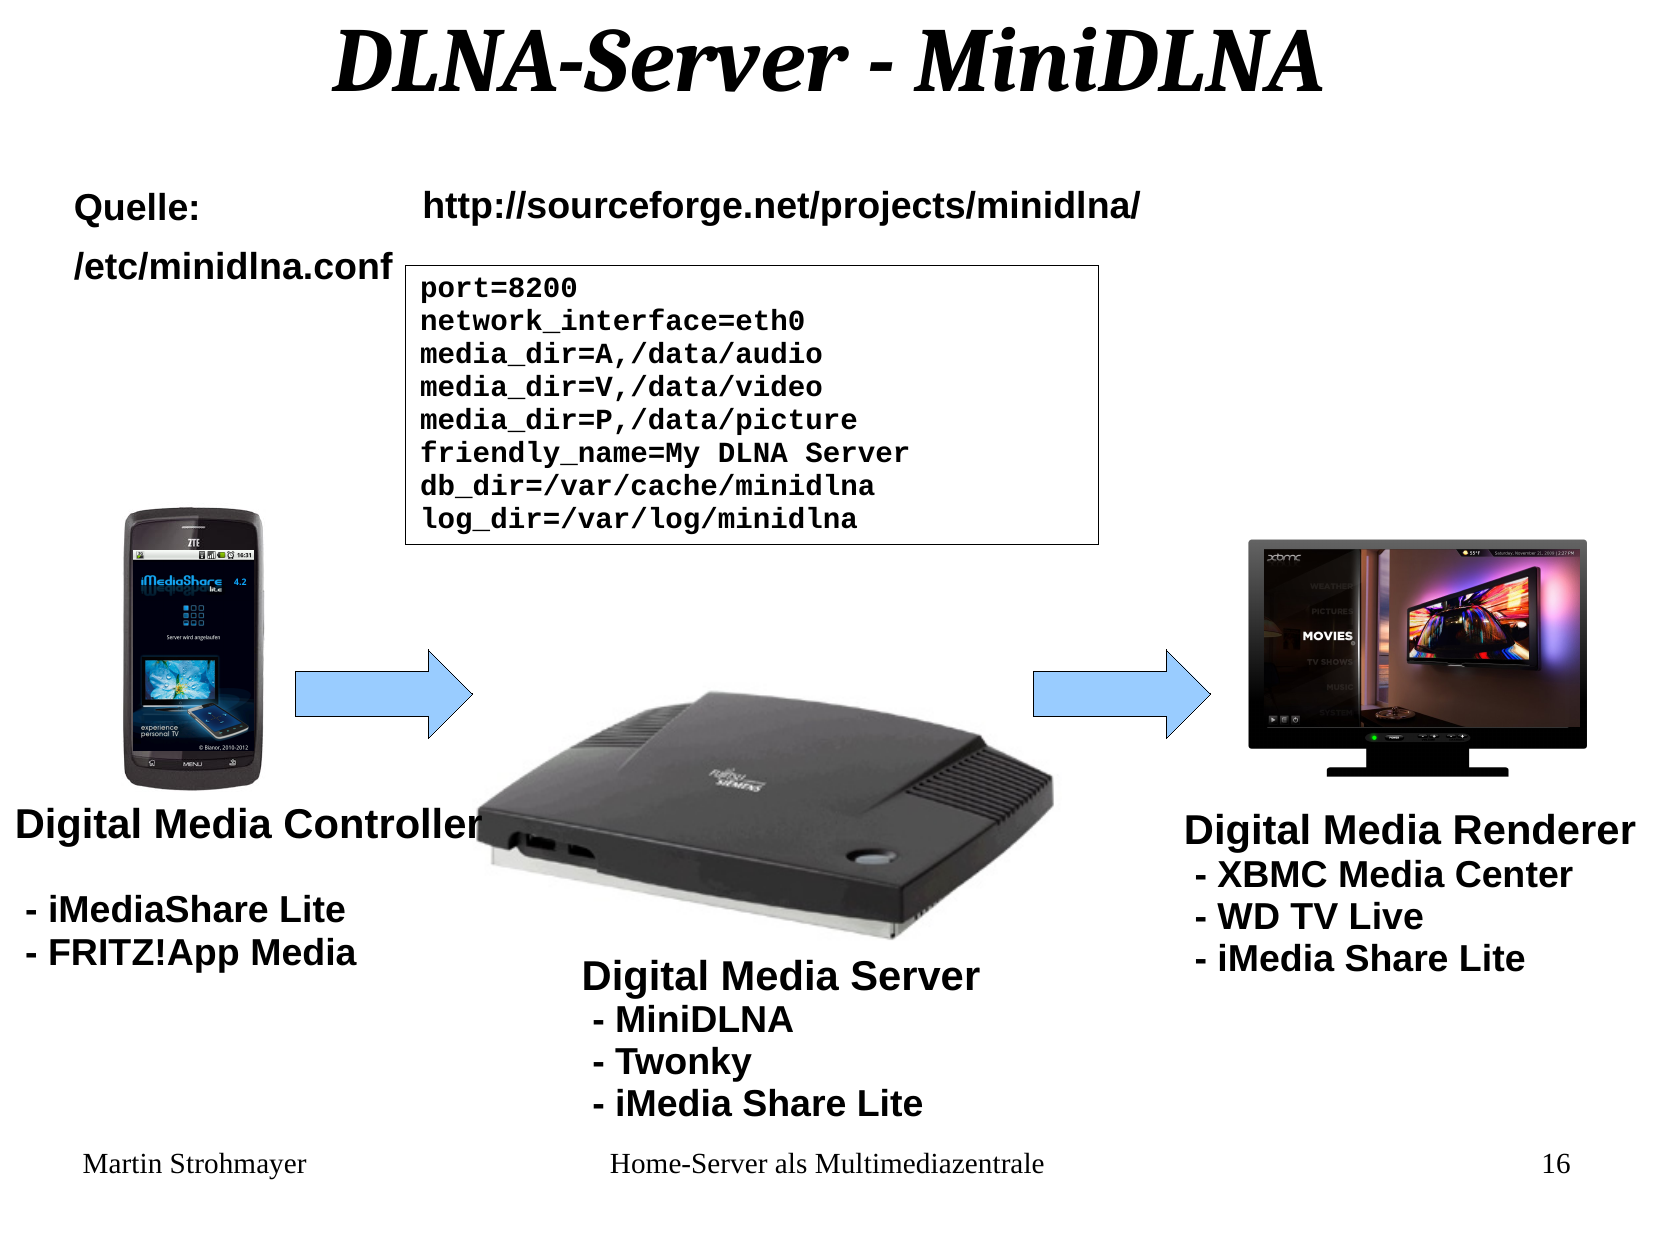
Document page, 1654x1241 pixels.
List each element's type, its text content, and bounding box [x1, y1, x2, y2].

text_box /etc/minidlna.conf [59, 238, 414, 296]
text_box Digital Media Controller - iMediaShare Lite - FRITZ!App Media [0, 793, 514, 981]
picture [118, 501, 266, 792]
picture [472, 670, 1062, 945]
text_box http://sourceforge.net/projects/minidlna/ [407, 177, 1501, 234]
title DLNA-Server - MiniDLNA [3, 7, 1654, 115]
text_box Digital Media Renderer - XBMC Media Center - WD TV Live - iMedia Share Lite [1169, 799, 1654, 987]
text_box port=8200 network_interface=eth0 media_dir=A,/data/audio media_dir=V,/data/video media_dir=P,/data/picture friendly_name=My DLNA Server db_dir=/var/cache/minidlna log_dir=/var/log/minidlna [405, 265, 1099, 545]
text_box [295, 649, 473, 739]
text_box [1033, 649, 1211, 739]
text_box Digital Media Server - MiniDLNA - Twonky - iMedia Share Lite [566, 944, 1087, 1133]
picture [1240, 531, 1595, 785]
text_box Quelle: [59, 179, 384, 237]
